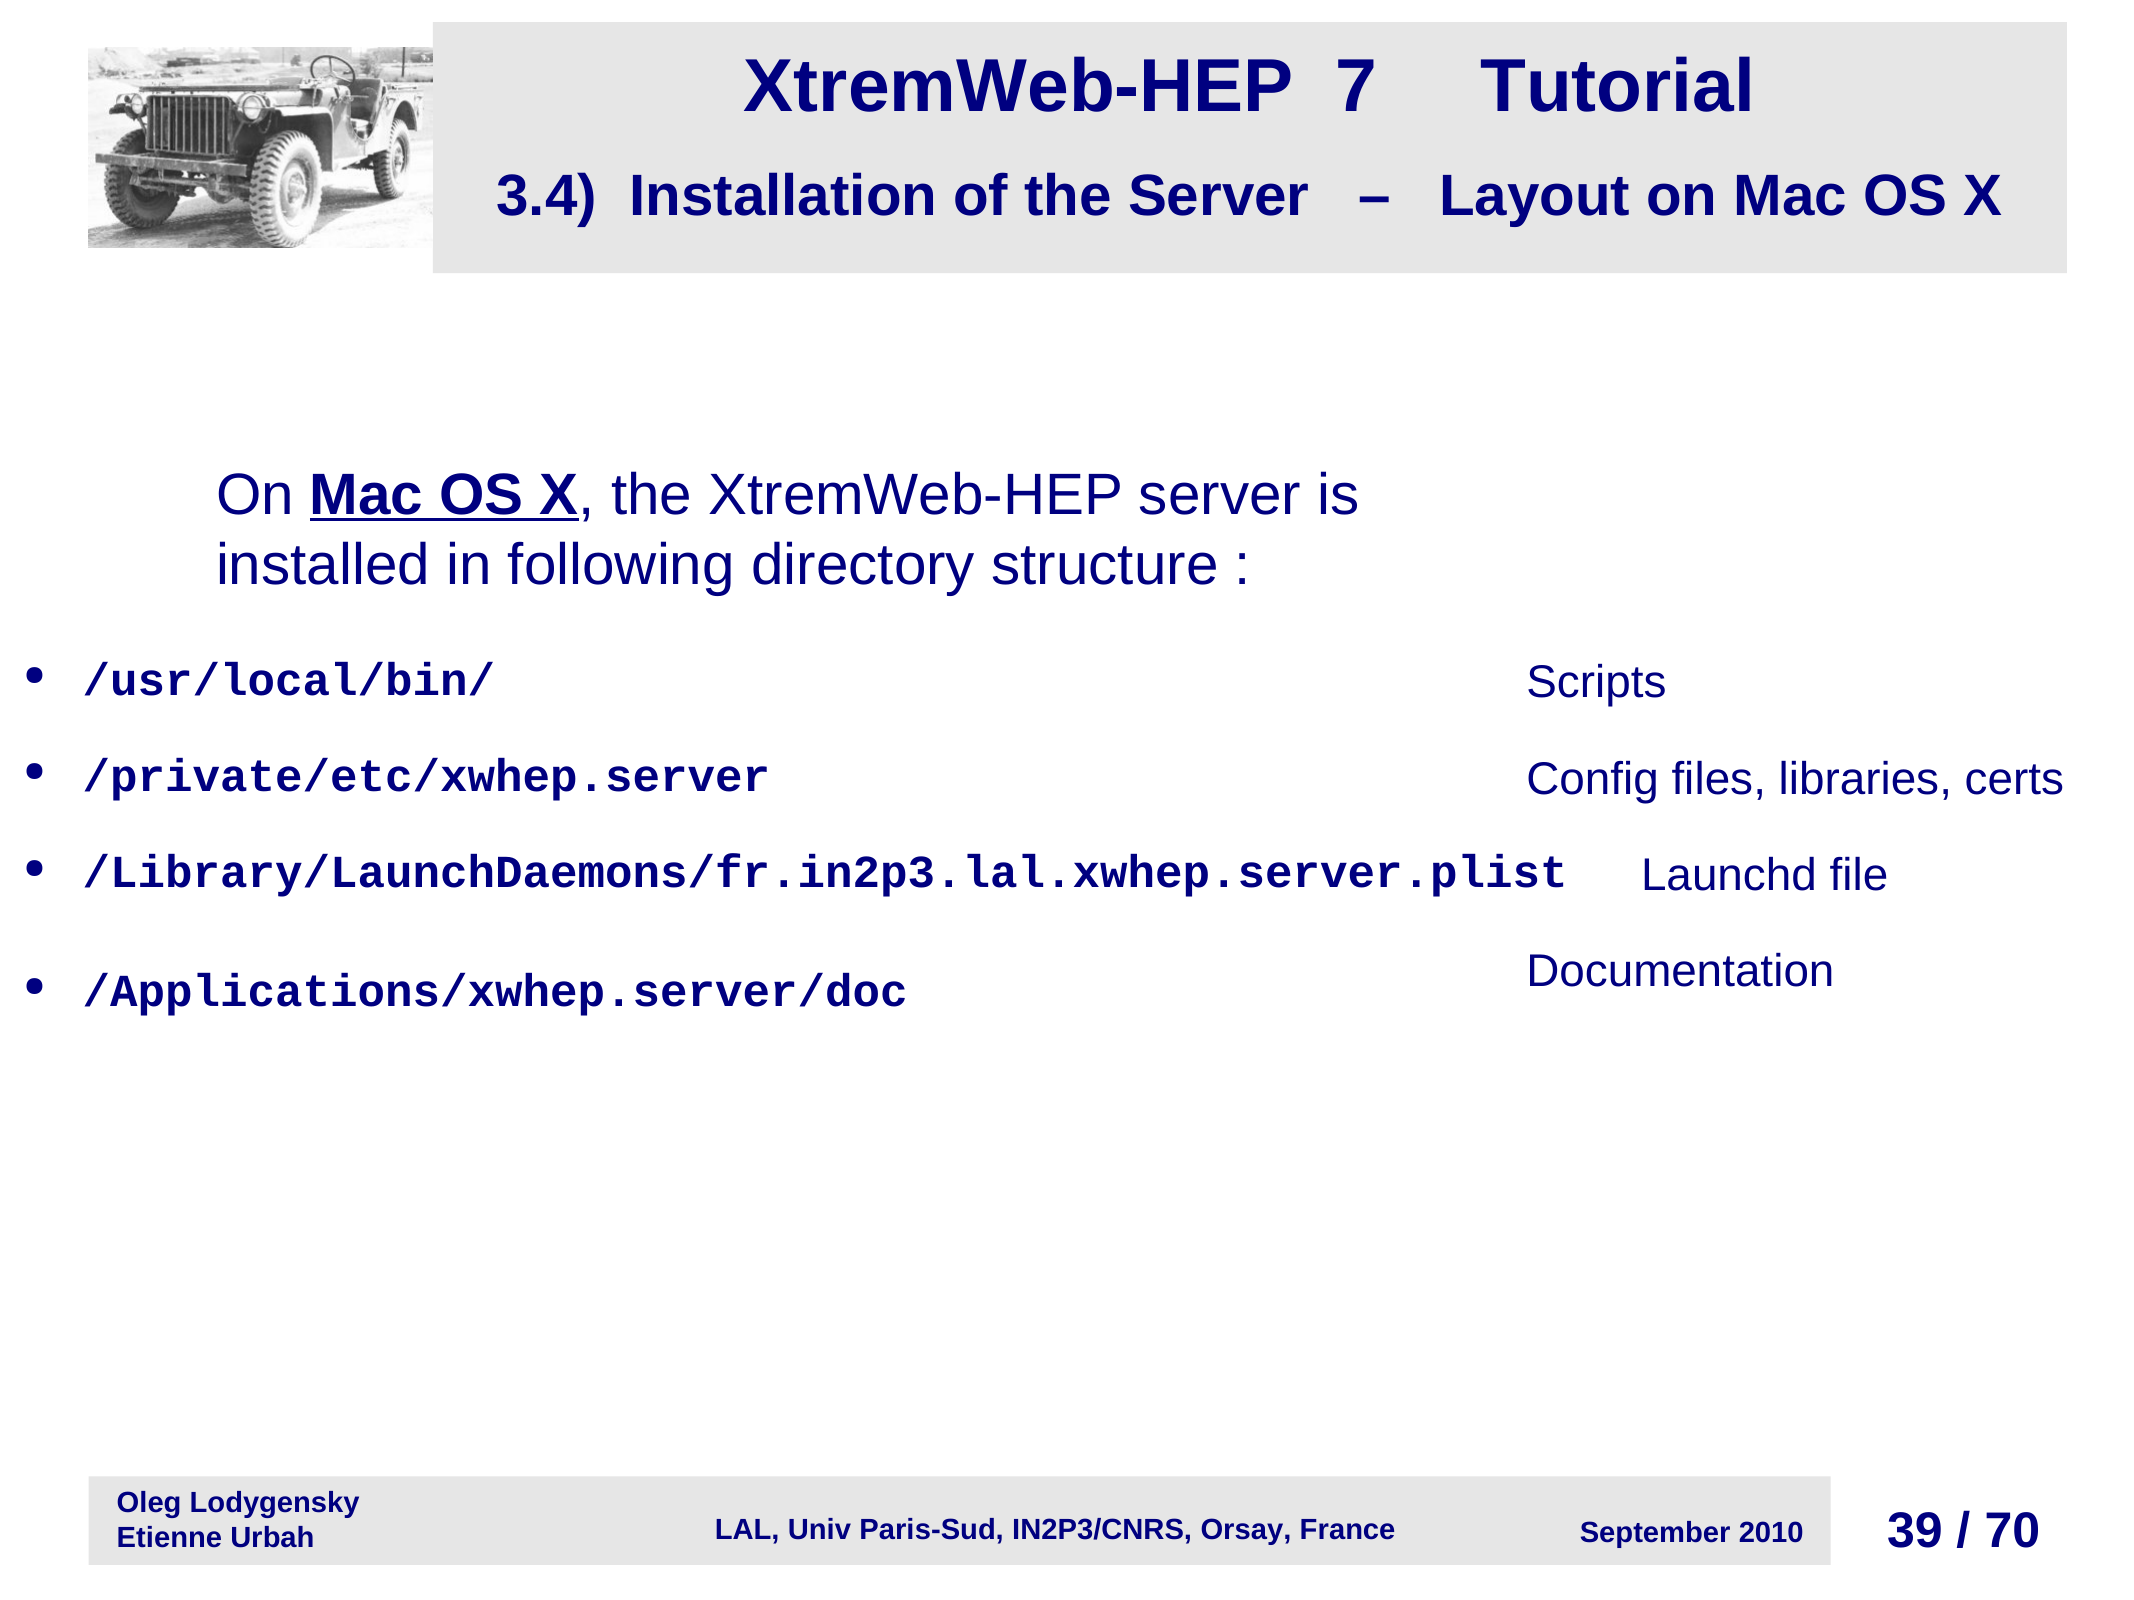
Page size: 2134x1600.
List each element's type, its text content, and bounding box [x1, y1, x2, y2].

text_box /usr/local/bin/ /private/etc/xwhep.server /Library/LaunchDaemons/fr.in2p3.lal.xwhep.server.plist /Applications/xwhep.server/doc [23, 649, 1619, 1067]
text_box Scripts Config files, libraries, certs Launchd file Documentation [1526, 652, 2103, 1069]
text_box On Mac OS X, the XtremWeb-HEP server is installed in following directory structure : [206, 456, 1433, 550]
picture [88, 47, 433, 248]
title 3.4) Installation of the Server – Layout on Mac OS X [442, 118, 2067, 266]
